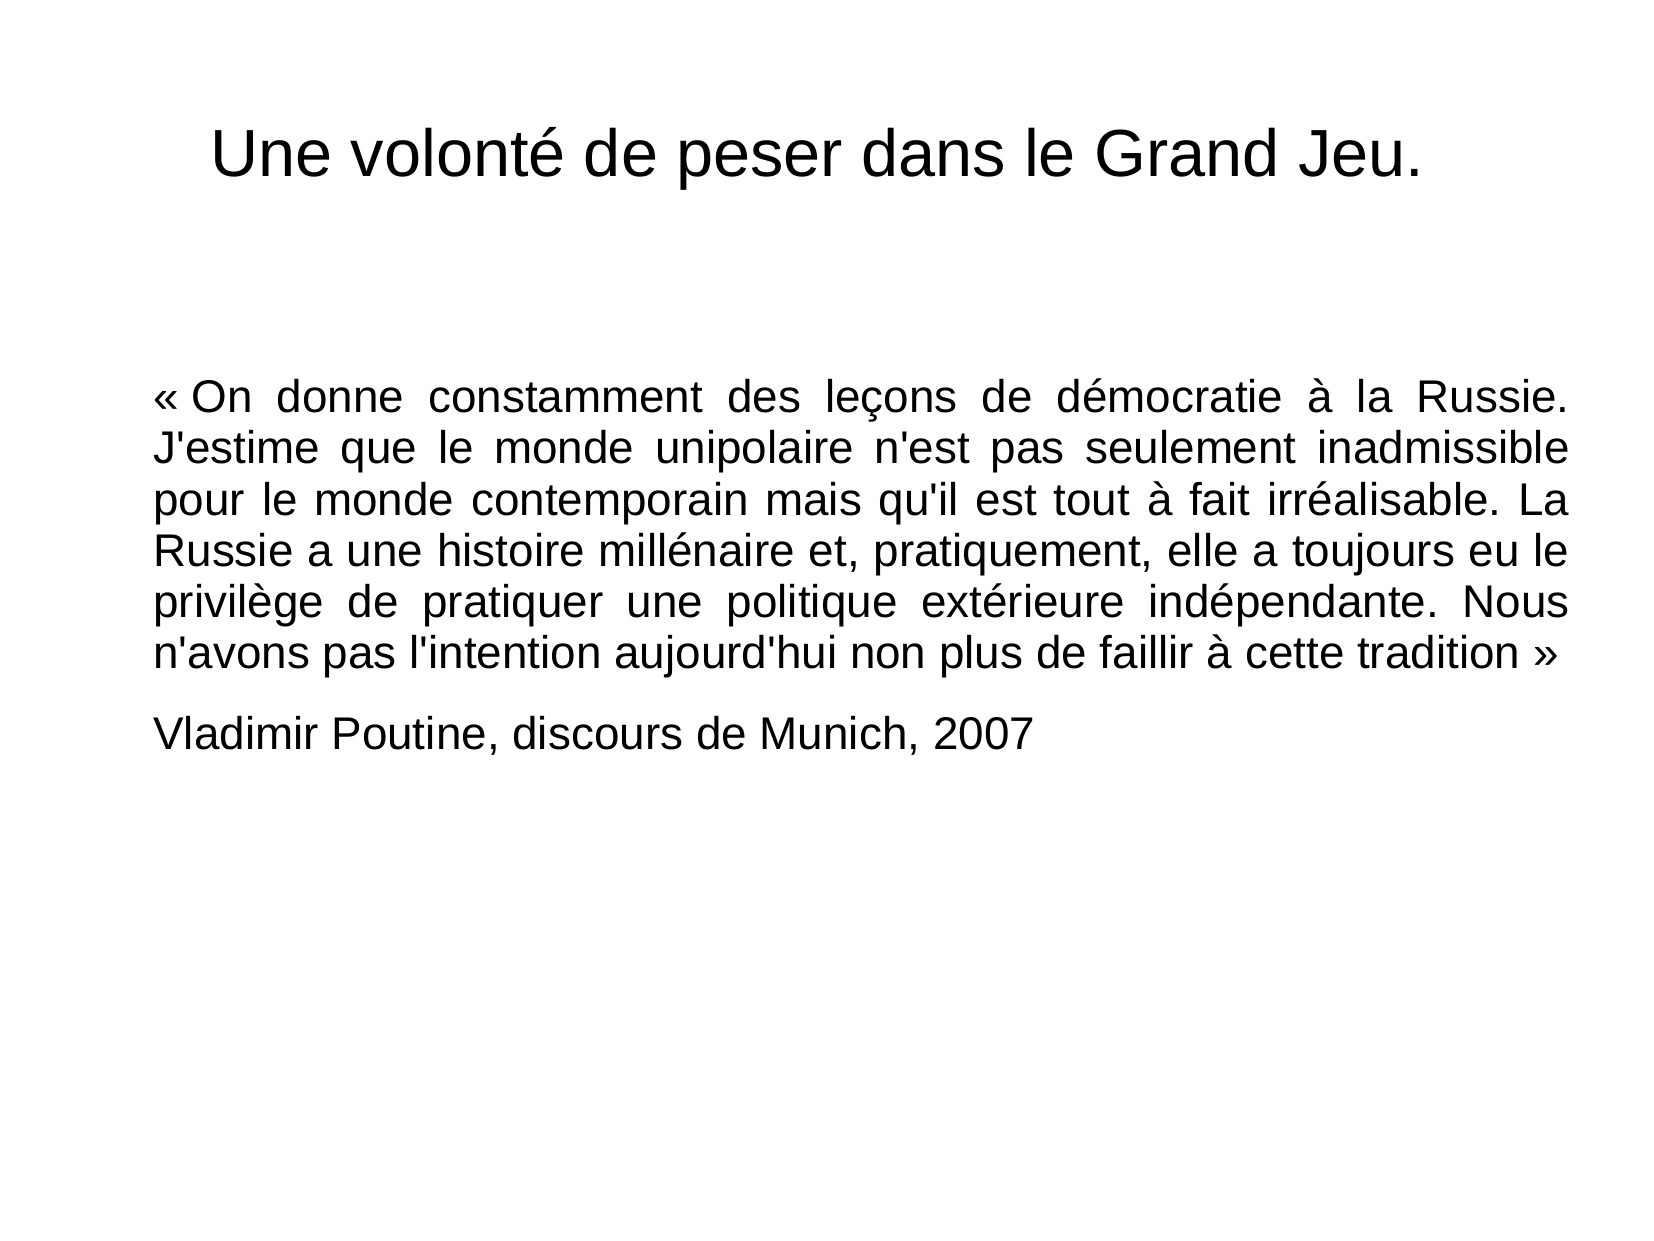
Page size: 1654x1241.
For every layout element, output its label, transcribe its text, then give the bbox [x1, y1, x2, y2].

title Une volonté de peser dans le Grand Jeu. [82, 49, 1571, 257]
list « On donne constamment des leçons de démocratie à la Russie. J'estime que le monde unipolaire n'est pas seulement inadmissible pour le monde contemporain mais qu'il est tout à fait irréalisable. La Russie a une histoire millénaire et, pratiquement, elle a toujours eu le privilège de pratiquer une politique extérieure indépendante. Nous n'avons pas l'intention aujourd'hui non plus de faillir à cette tradition » Vladimir Poutine, discours de Munich, 2007 [82, 290, 1571, 1109]
